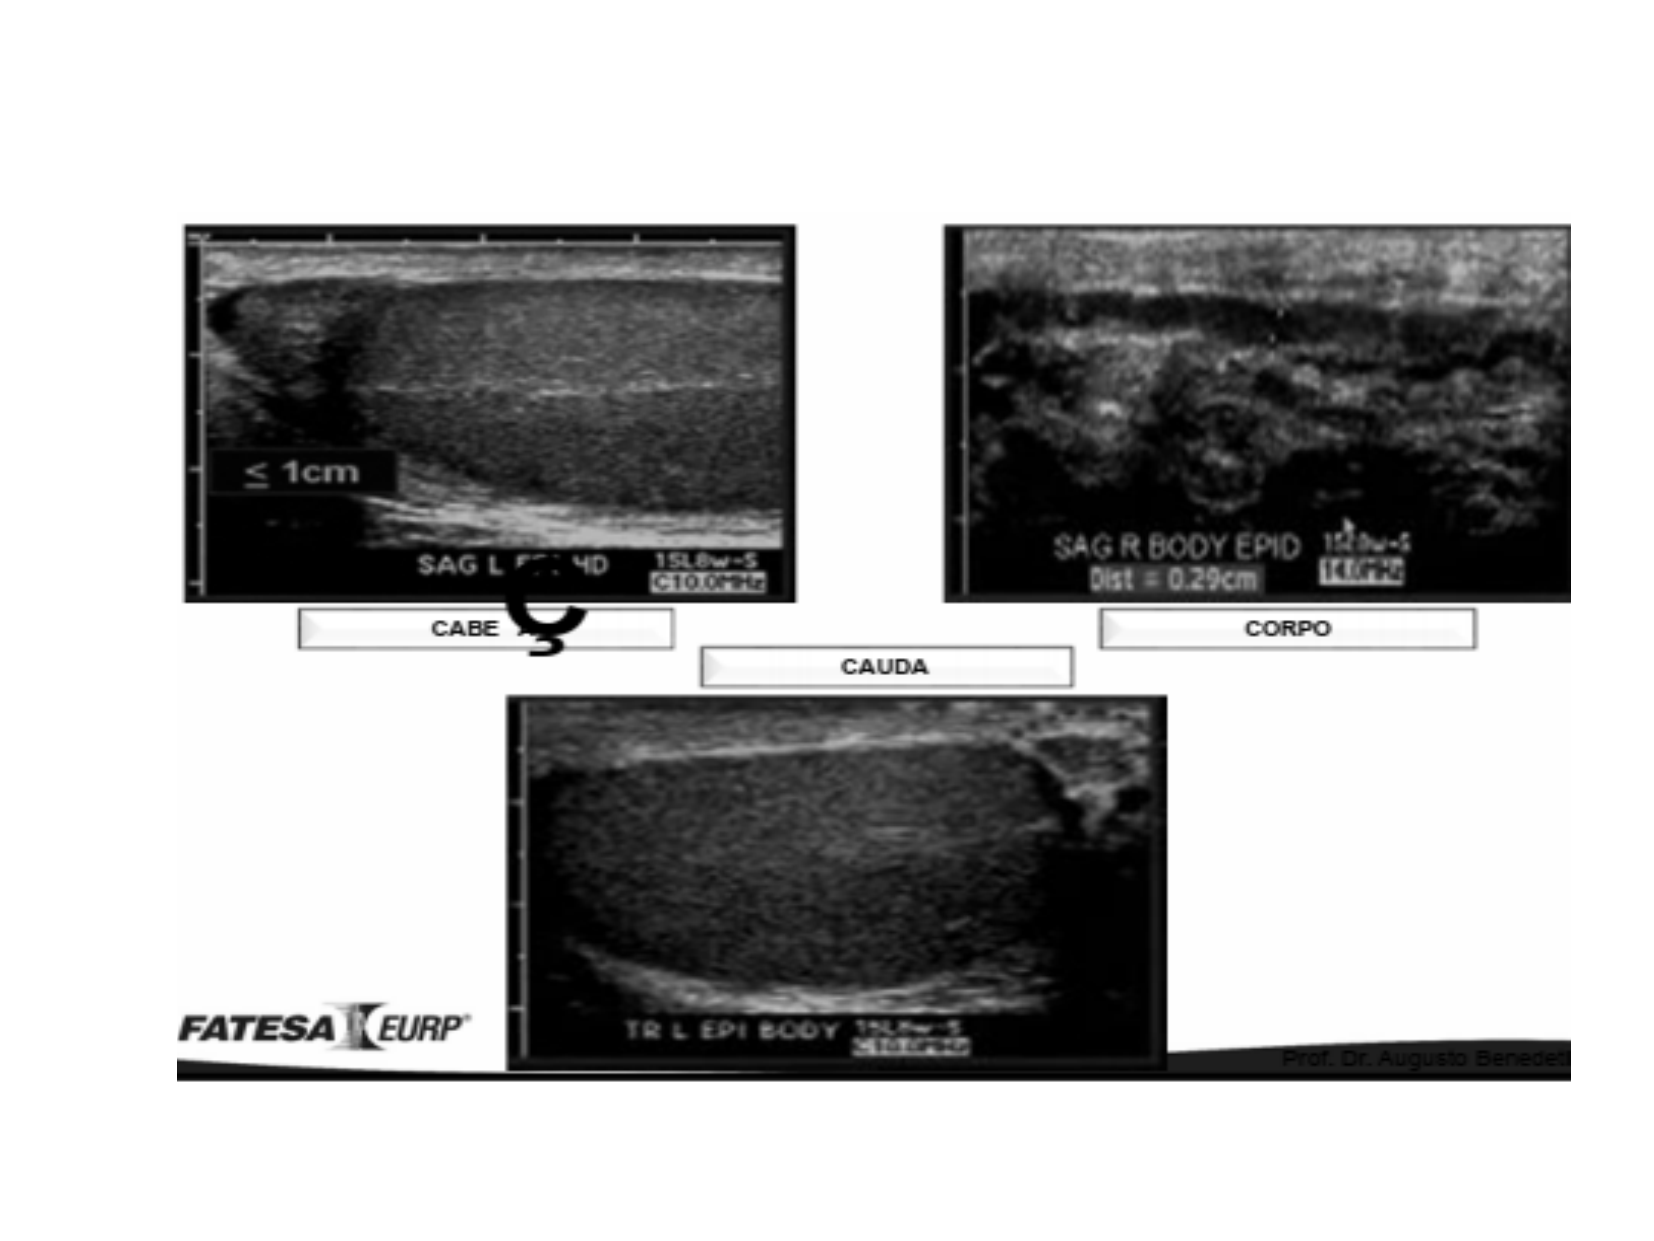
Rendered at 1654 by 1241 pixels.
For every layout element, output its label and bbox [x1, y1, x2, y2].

picture [177, 212, 1571, 1087]
